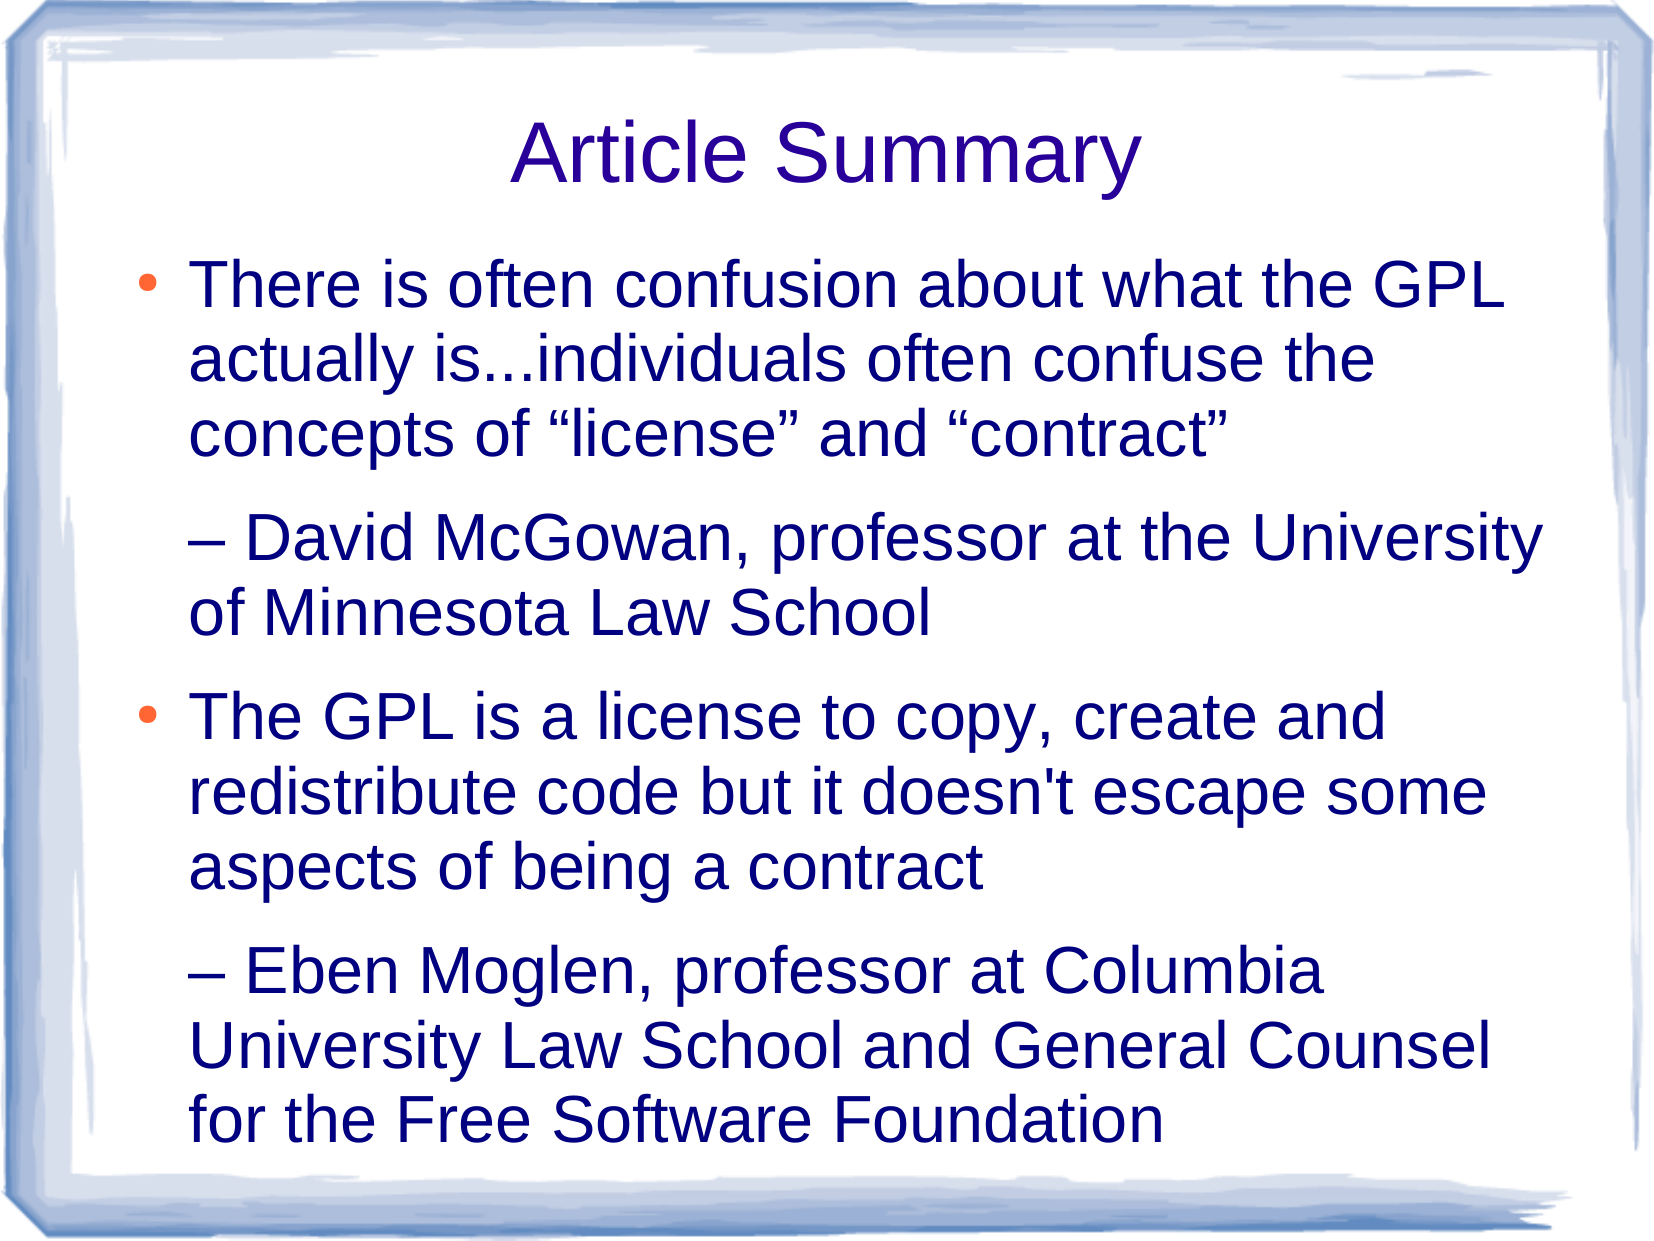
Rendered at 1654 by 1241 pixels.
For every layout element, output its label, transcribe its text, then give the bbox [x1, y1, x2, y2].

title Article Summary [82, 49, 1571, 257]
list There is often confusion about what the GPL actually is...individuals often confuse the concepts of “license” and “contract” – David McGowan, professor at the University of Minnesota Law School The GPL is a license to copy, create and redistribute code but it doesn't escape some aspects of being a contract – Eben Moglen, professor at Columbia University Law School and General Counsel for the Free Software Foundation [118, 246, 1571, 1158]
picture [0, 0, 1654, 1241]
